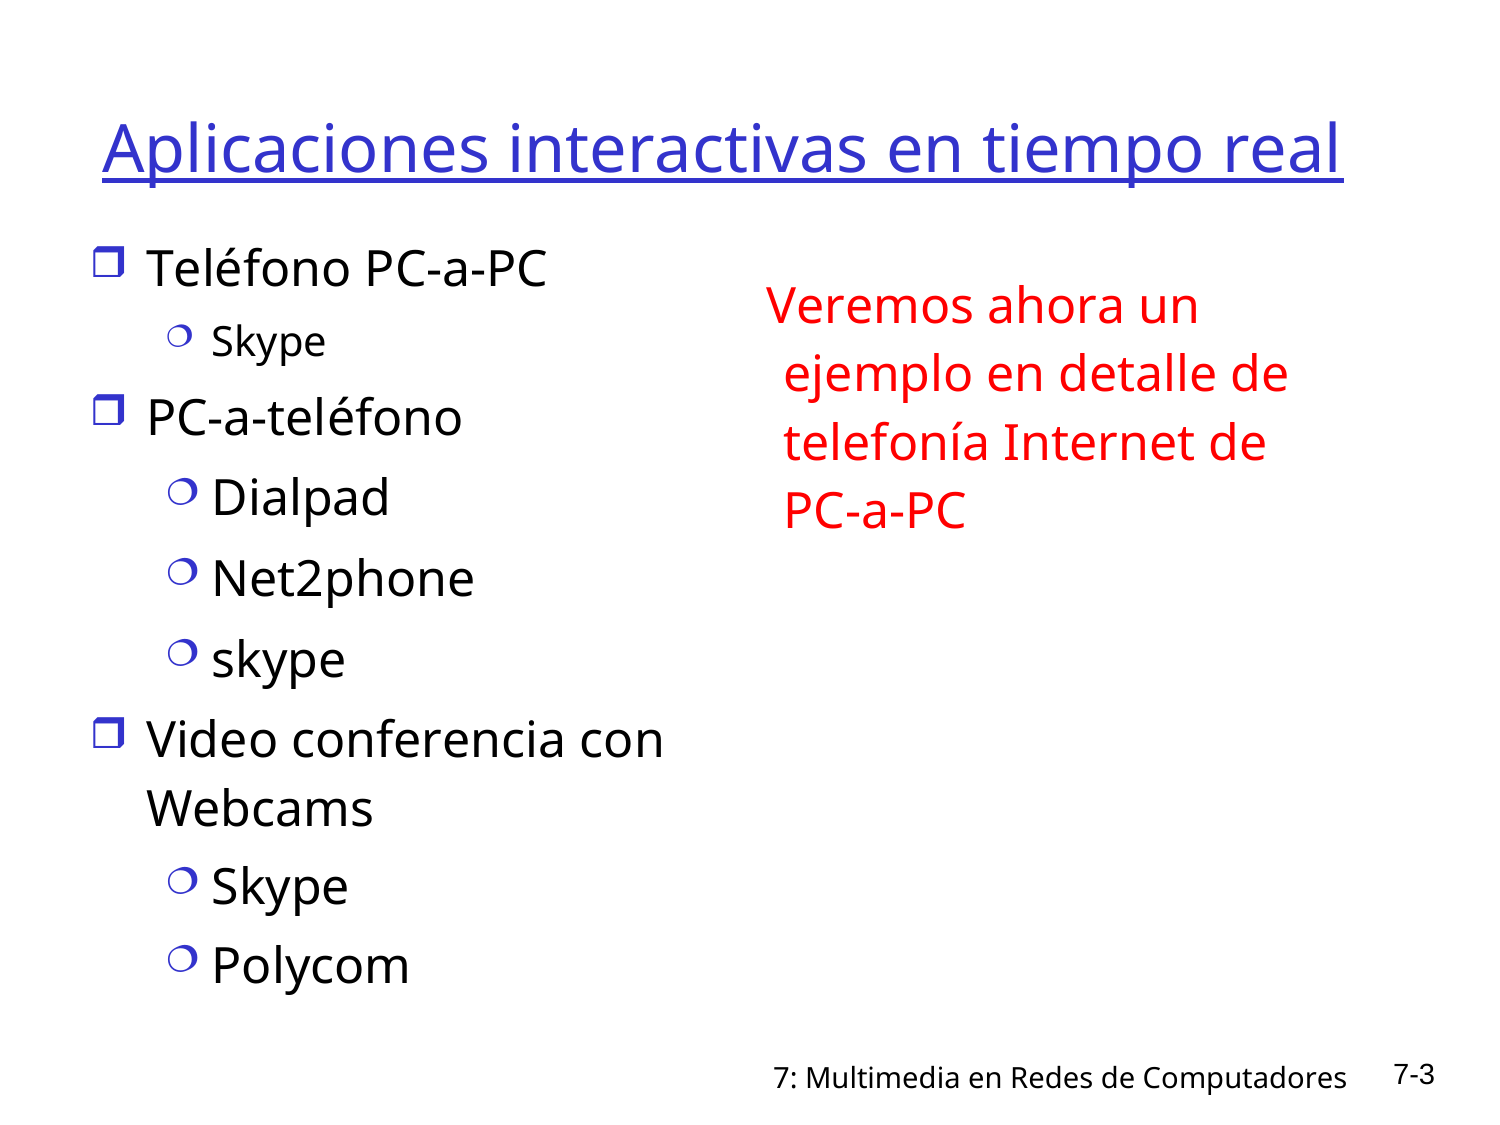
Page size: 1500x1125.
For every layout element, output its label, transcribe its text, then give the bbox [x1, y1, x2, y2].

list Veremos ahora un ejemplo en detalle de telefonía Internet de PC-a-PC [712, 262, 1351, 692]
title Aplicaciones interactivas en tiempo real [87, 61, 1363, 233]
list Teléfono PC-a-PC Skype PC-a-teléfono Dialpad Net2phone skype Video conferencia con Webcams Skype Polycom [75, 225, 705, 911]
